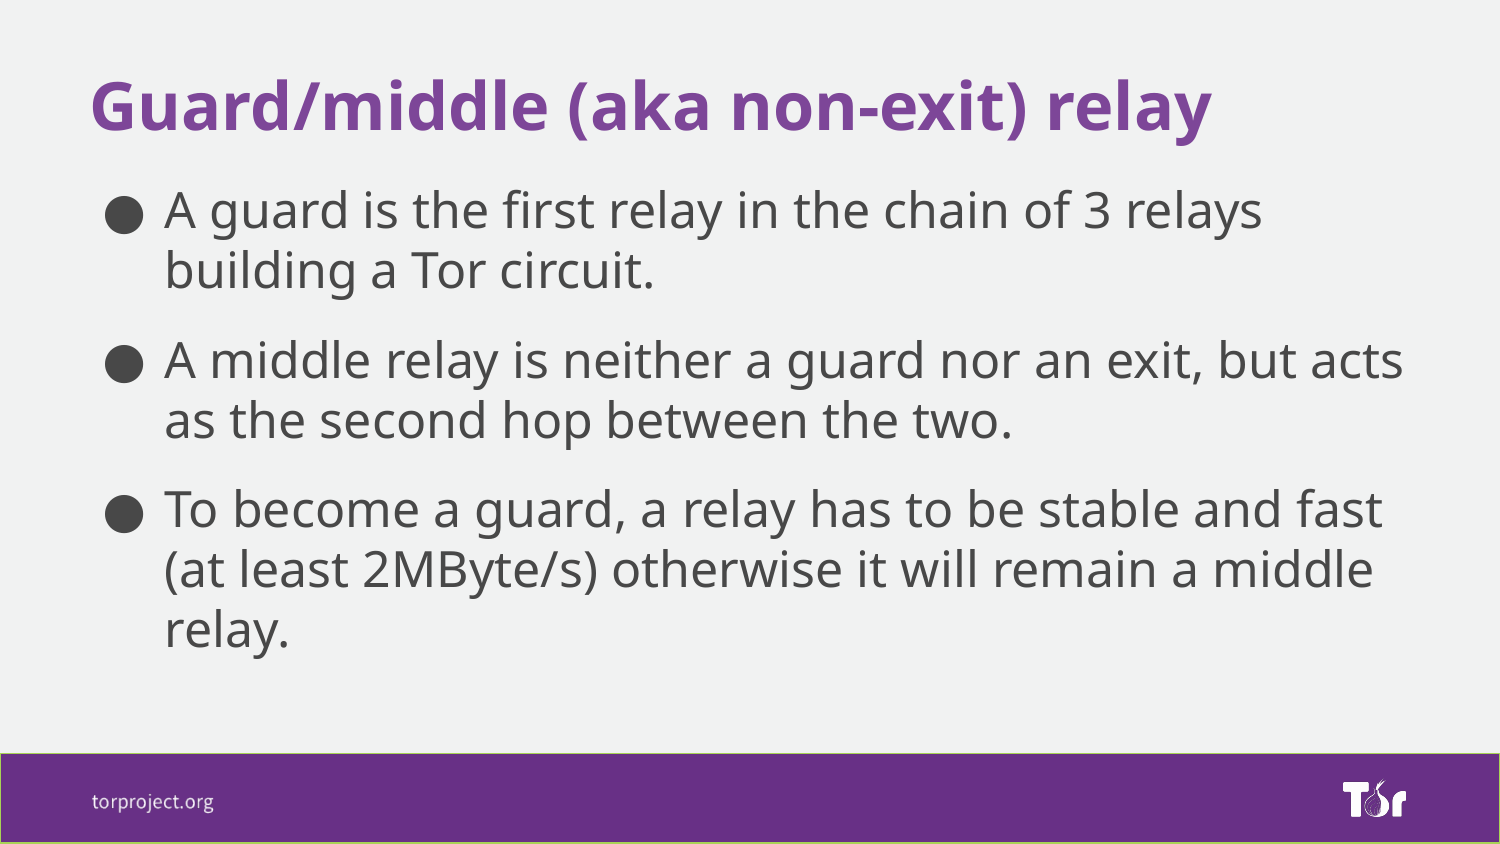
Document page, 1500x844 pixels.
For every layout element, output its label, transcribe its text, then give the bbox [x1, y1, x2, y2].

text_box Guard/middle (aka non-exit) relay [75, 33, 1425, 171]
text_box A guard is the first relay in the chain of 3 relays building a Tor circuit. A middle relay is neither a guard nor an exit, but acts as the second hop between the two. To become a guard, a relay has to be stable and fast (at least 2MByte/s) otherwise it will remain a middle relay. [75, 171, 1425, 728]
picture [1343, 778, 1406, 817]
picture [75, 780, 604, 821]
